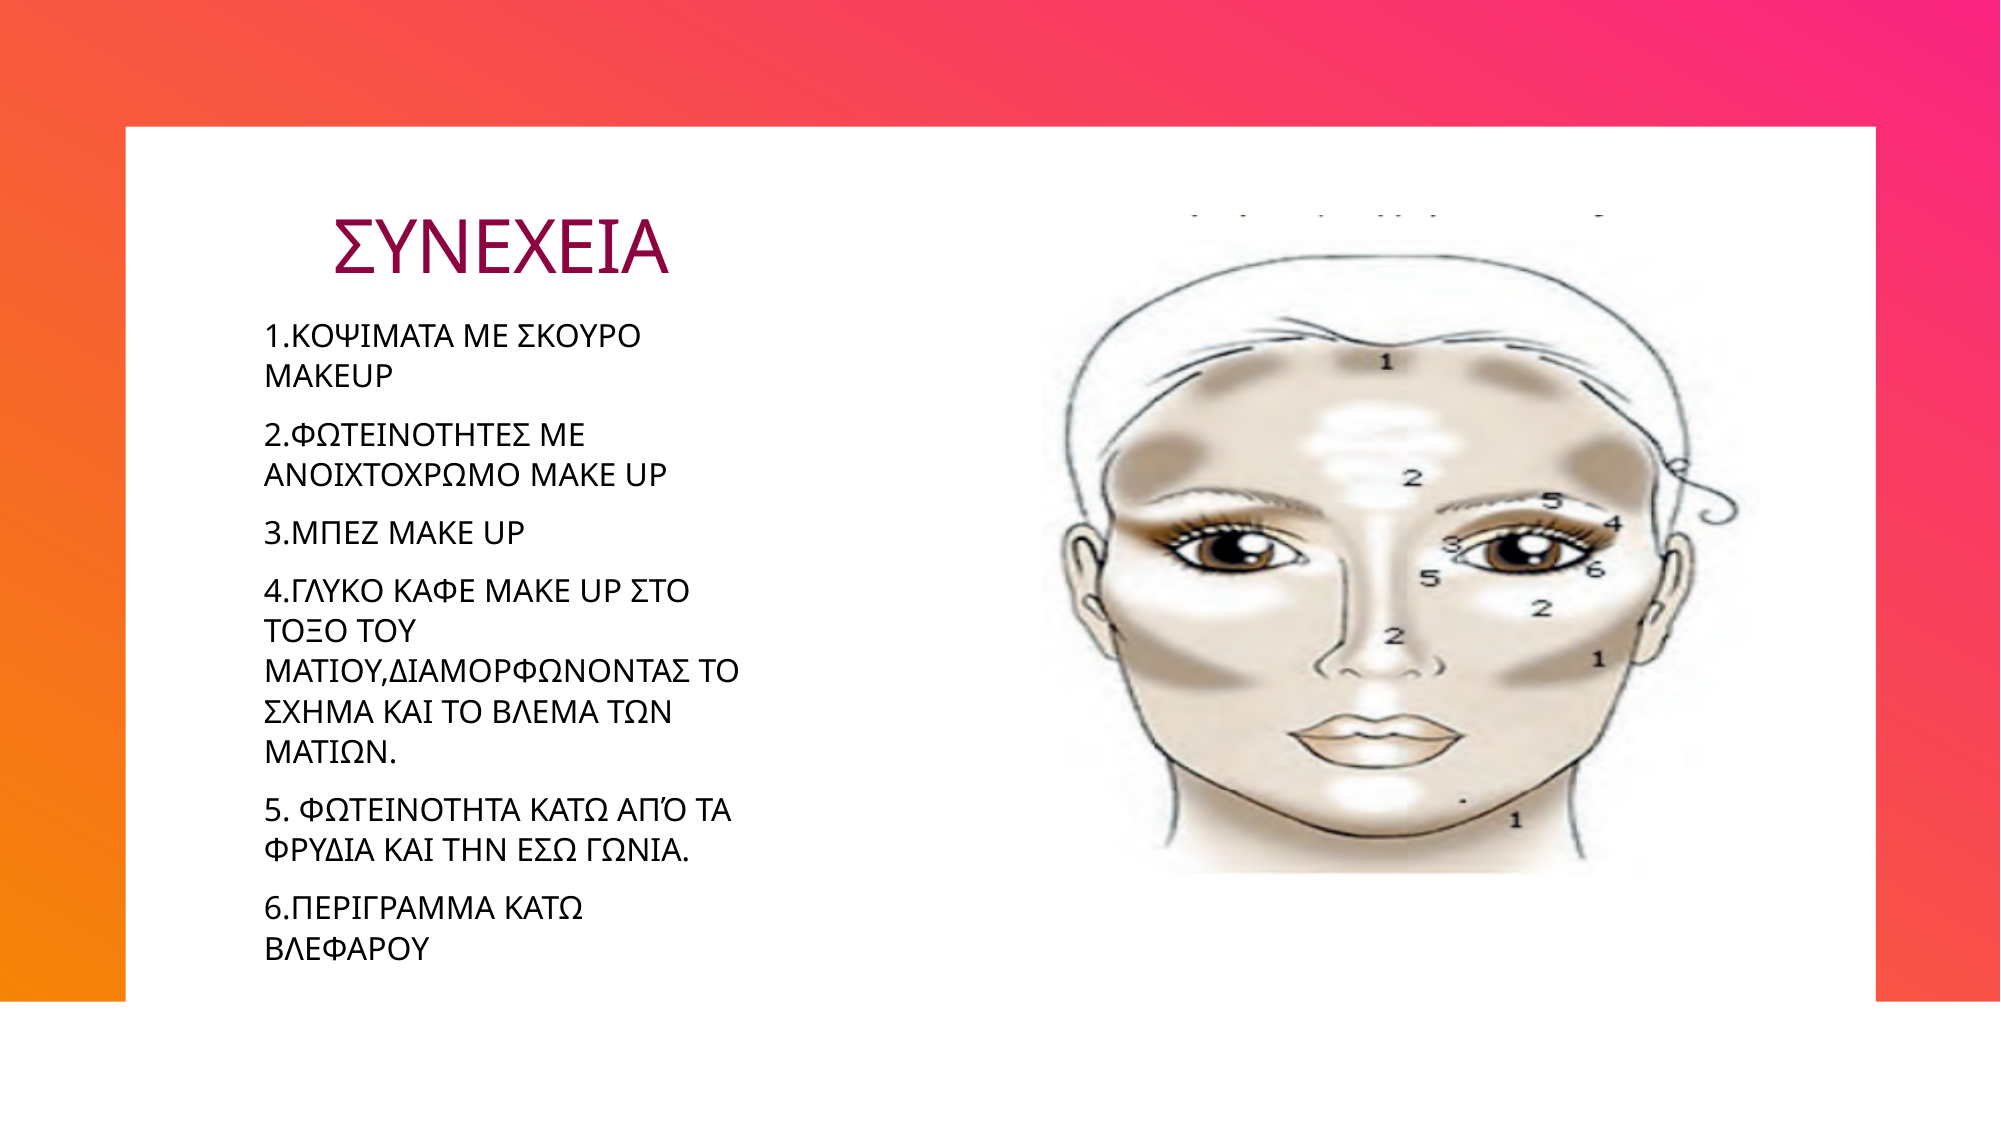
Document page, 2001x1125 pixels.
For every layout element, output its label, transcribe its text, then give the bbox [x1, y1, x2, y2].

title ΣΥΝΕΧΕΙΑ [318, 185, 699, 297]
list 1.ΚΟΨΙΜΑΤΑ ΜΕ ΣΚΟΥΡΟ MAKEUP 2.ΦΩΤΕΙΝΟΤΗΤΕΣ ΜΕ ΑΝΟΙΧΤΟΧΡΩΜΟ MAKE UP 3.ΜΠΕΖ MAKE UP 4.ΓΛΥΚΟ ΚΑΦΕ MAKE UP ΣΤΟ ΤΟΞΟ ΤΟΥ ΜΑΤΙΟΥ,ΔΙΑΜΟΡΦΩΝΟΝΤΑΣ ΤΟ ΣΧΗΜΑ ΚΑΙ ΤΟ ΒΛΕΜΑ ΤΩΝ ΜΑΤΙΩΝ. 5. ΦΩΤΕΙΝΟΤΗΤΑ ΚΑΤΩ ΑΠΌ ΤΑ ΦΡΥΔΙΑ ΚΑΙ ΤΗΝ ΕΣΩ ΓΩΝΙΑ. 6.ΠΕΡΙΓΡΑΜΜΑ ΚΑΤΩ ΒΛΕΦΑΡΟΥ [248, 306, 766, 985]
picture [1042, 215, 1761, 1000]
